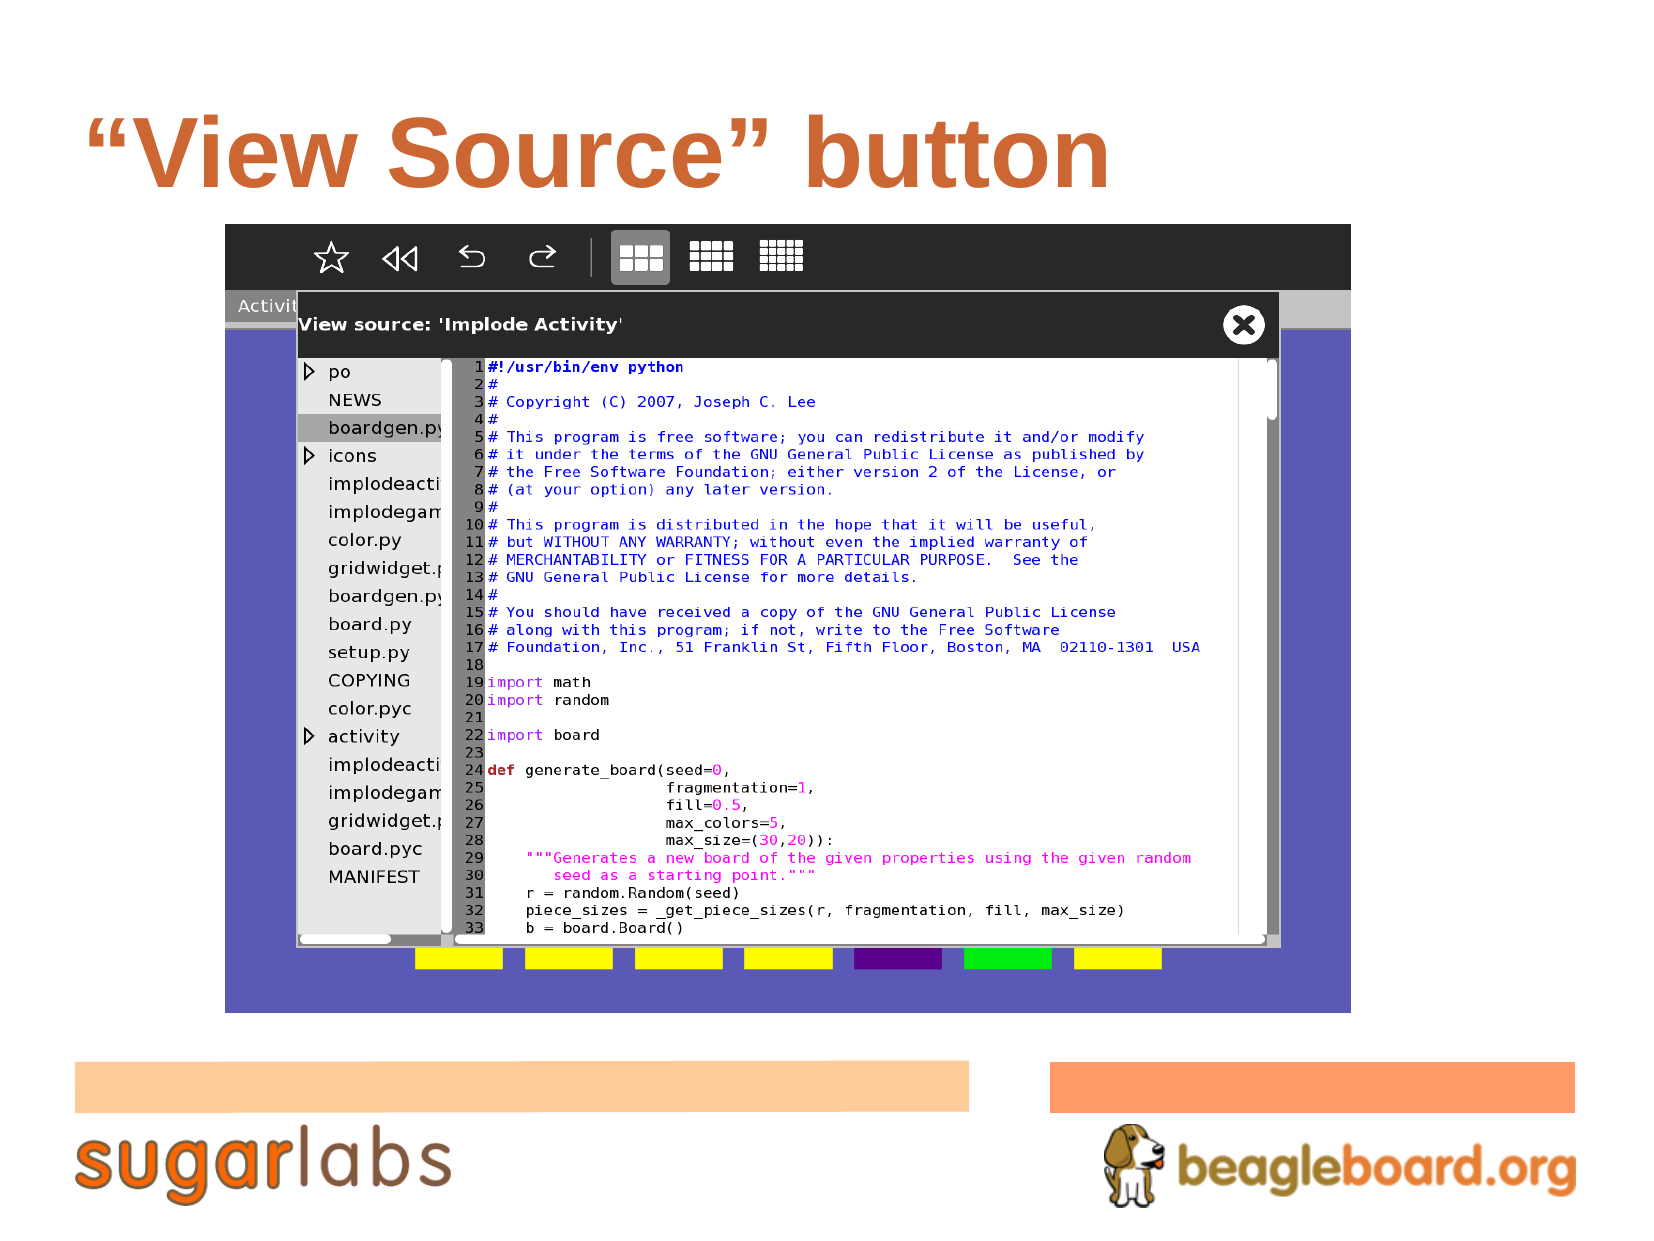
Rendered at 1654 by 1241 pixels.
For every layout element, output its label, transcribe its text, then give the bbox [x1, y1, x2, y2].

picture [1104, 1124, 1576, 1208]
picture [225, 224, 1351, 1013]
picture [75, 1124, 451, 1206]
title “View Source” button [82, 49, 1571, 257]
